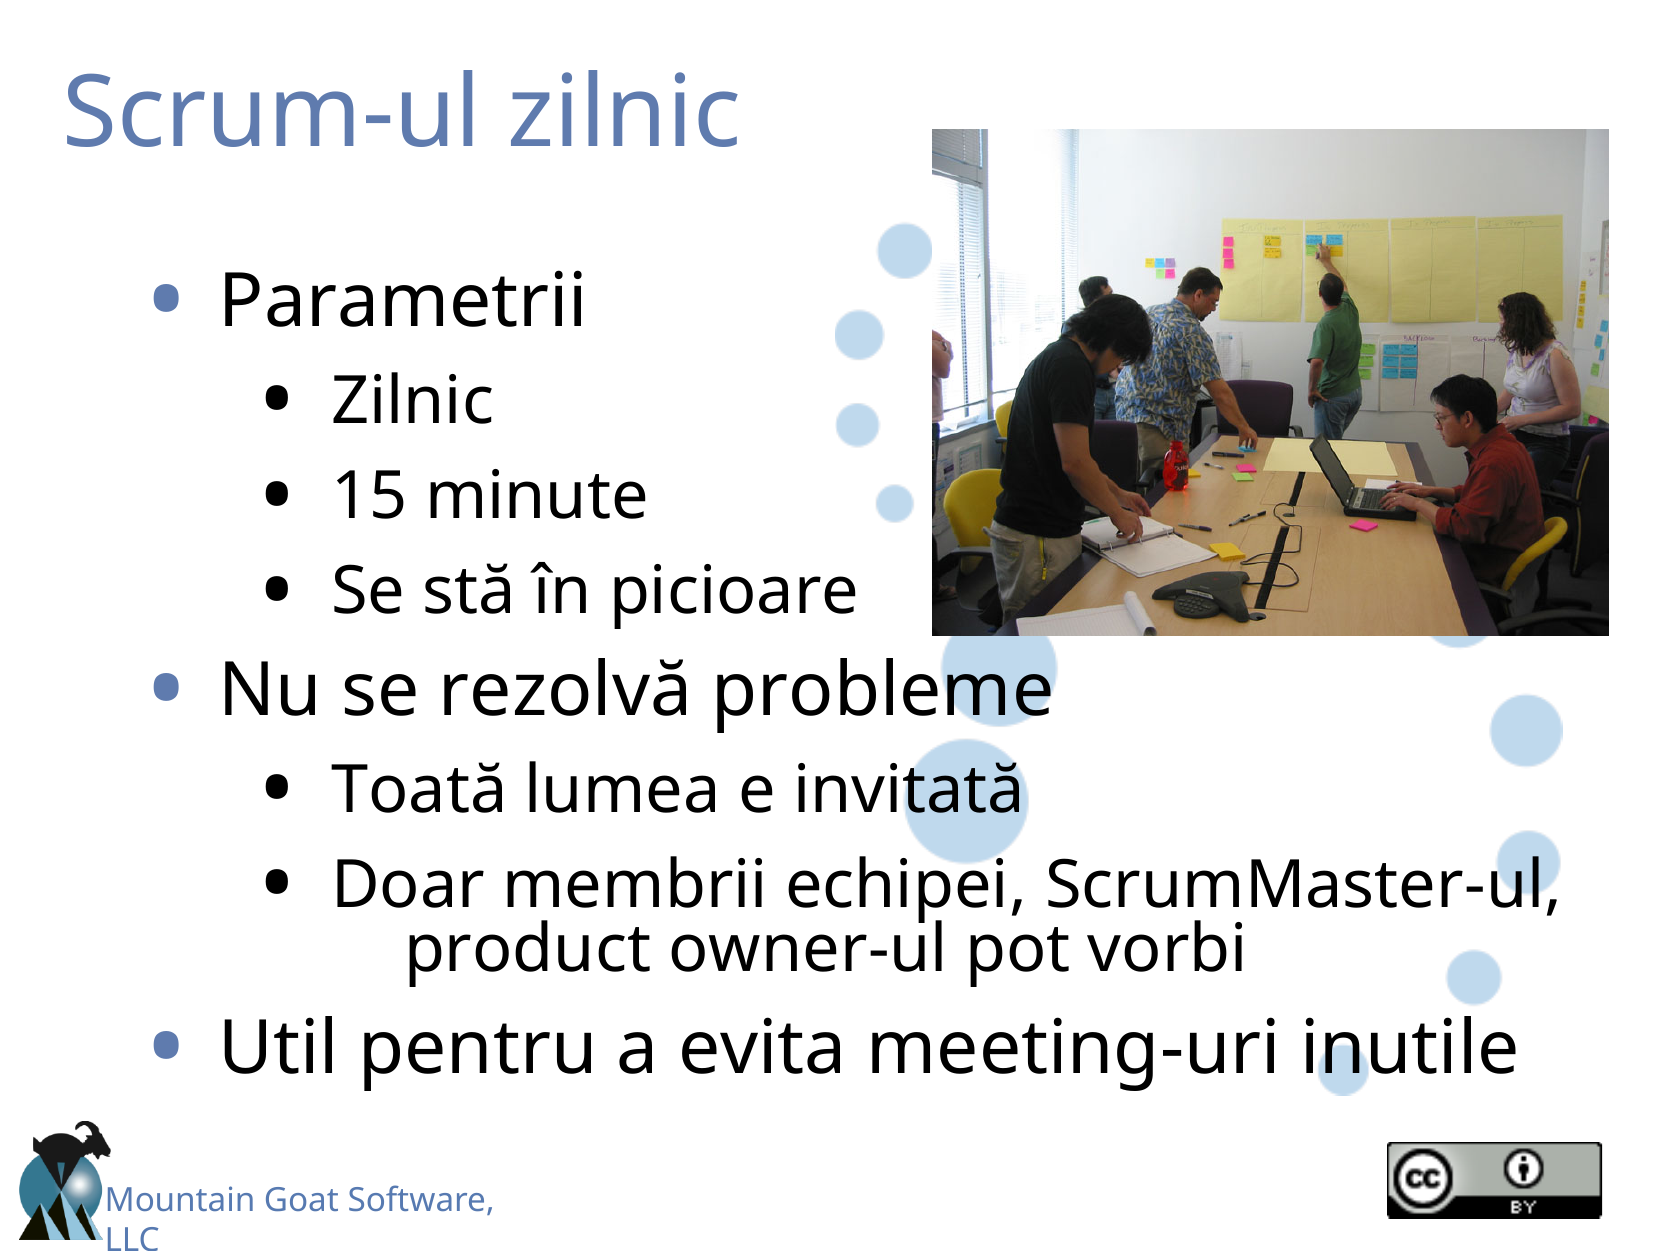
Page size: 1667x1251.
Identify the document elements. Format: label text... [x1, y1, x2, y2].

list Parametrii Zilnic 15 minute Se stă în picioare Nu se rezolvă probleme Toată lumea e invitată Doar membrii echipei, ScrumMaster-ul, product owner-ul pot vorbi Util pentru a evita meeting-uri inutile [56, 262, 1609, 1161]
picture [932, 128, 1610, 637]
title Scrum-ul zilnic [56, 18, 1609, 194]
